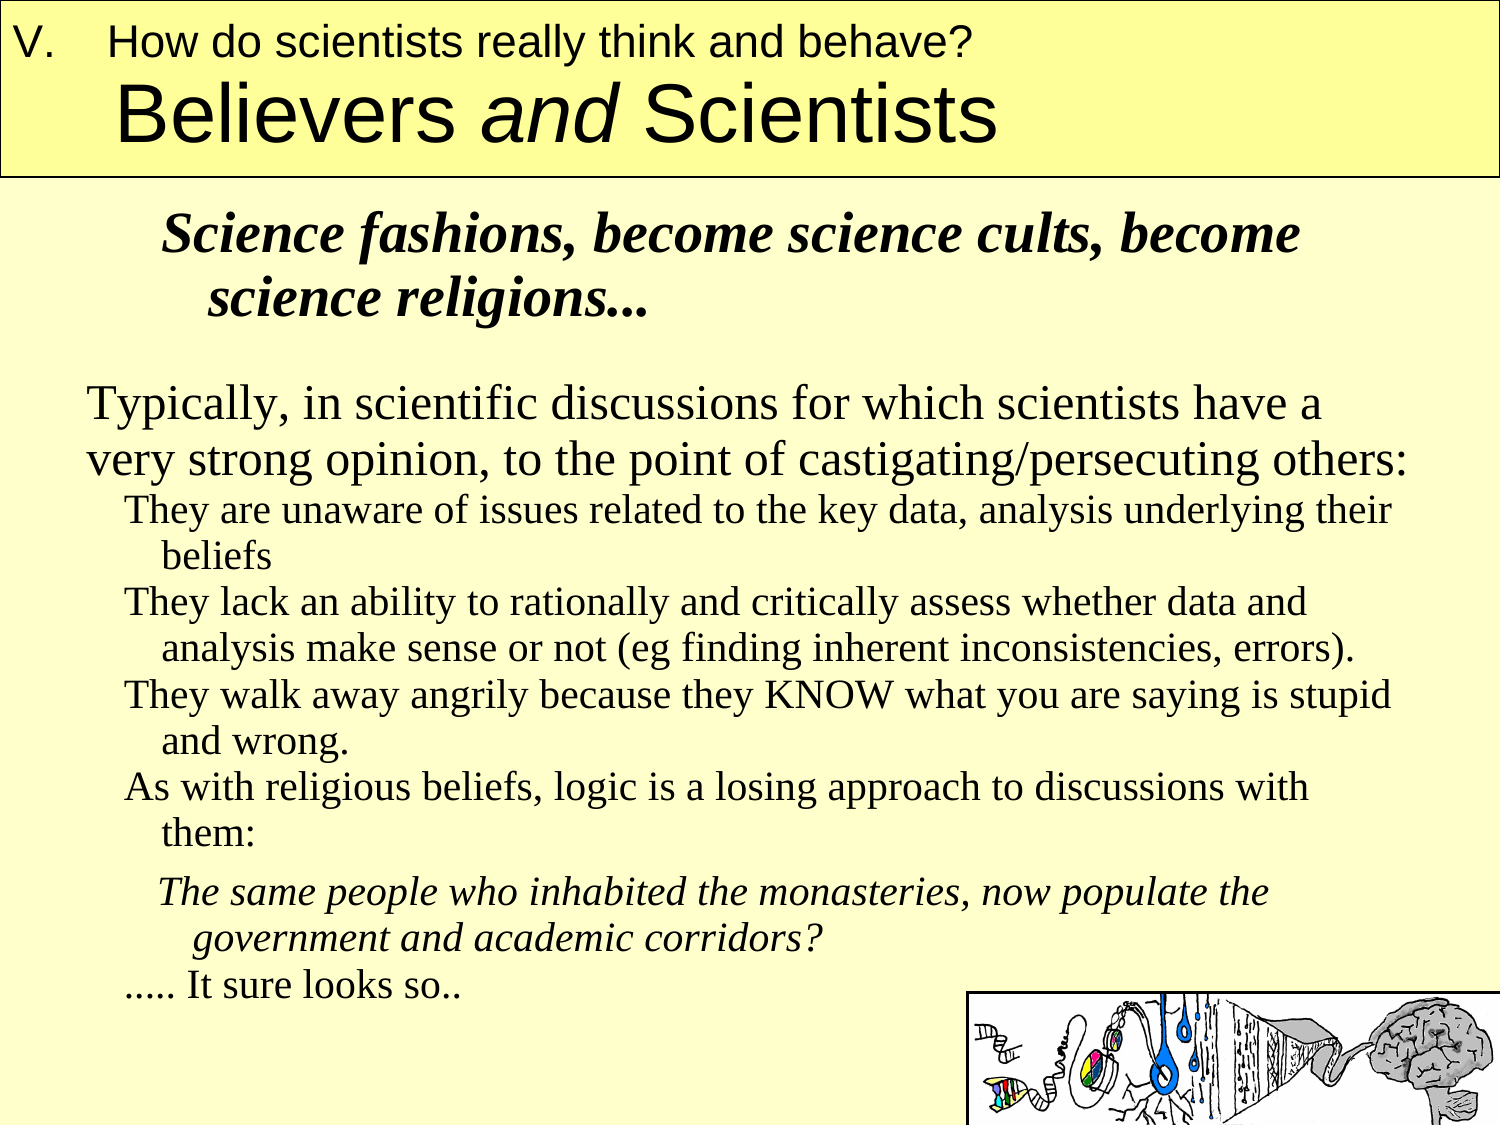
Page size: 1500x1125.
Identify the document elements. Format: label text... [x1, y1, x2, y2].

picture [969, 994, 1500, 1125]
list Science fashions, become science cults, become science religions... Typically, in scientific discussions for which scientists have a very strong opinion, to the point of castigating/persecuting others: They are unaware of issues related to the key data, analysis underlying their beliefs They lack an ability to rationally and critically assess whether data and analysis make sense or not (eg finding inherent inconsistencies, errors). They walk away angrily because they KNOW what you are saying is stupid and wrong. As with religious beliefs, logic is a losing approach to discussions with them: The same people who inhabited the monasteries, now populate the government and academic corridors? ..... It sure looks so.. [86, 200, 1415, 1090]
title V. How do scientists really think and behave? Believers and Scientists [0, 0, 1500, 178]
